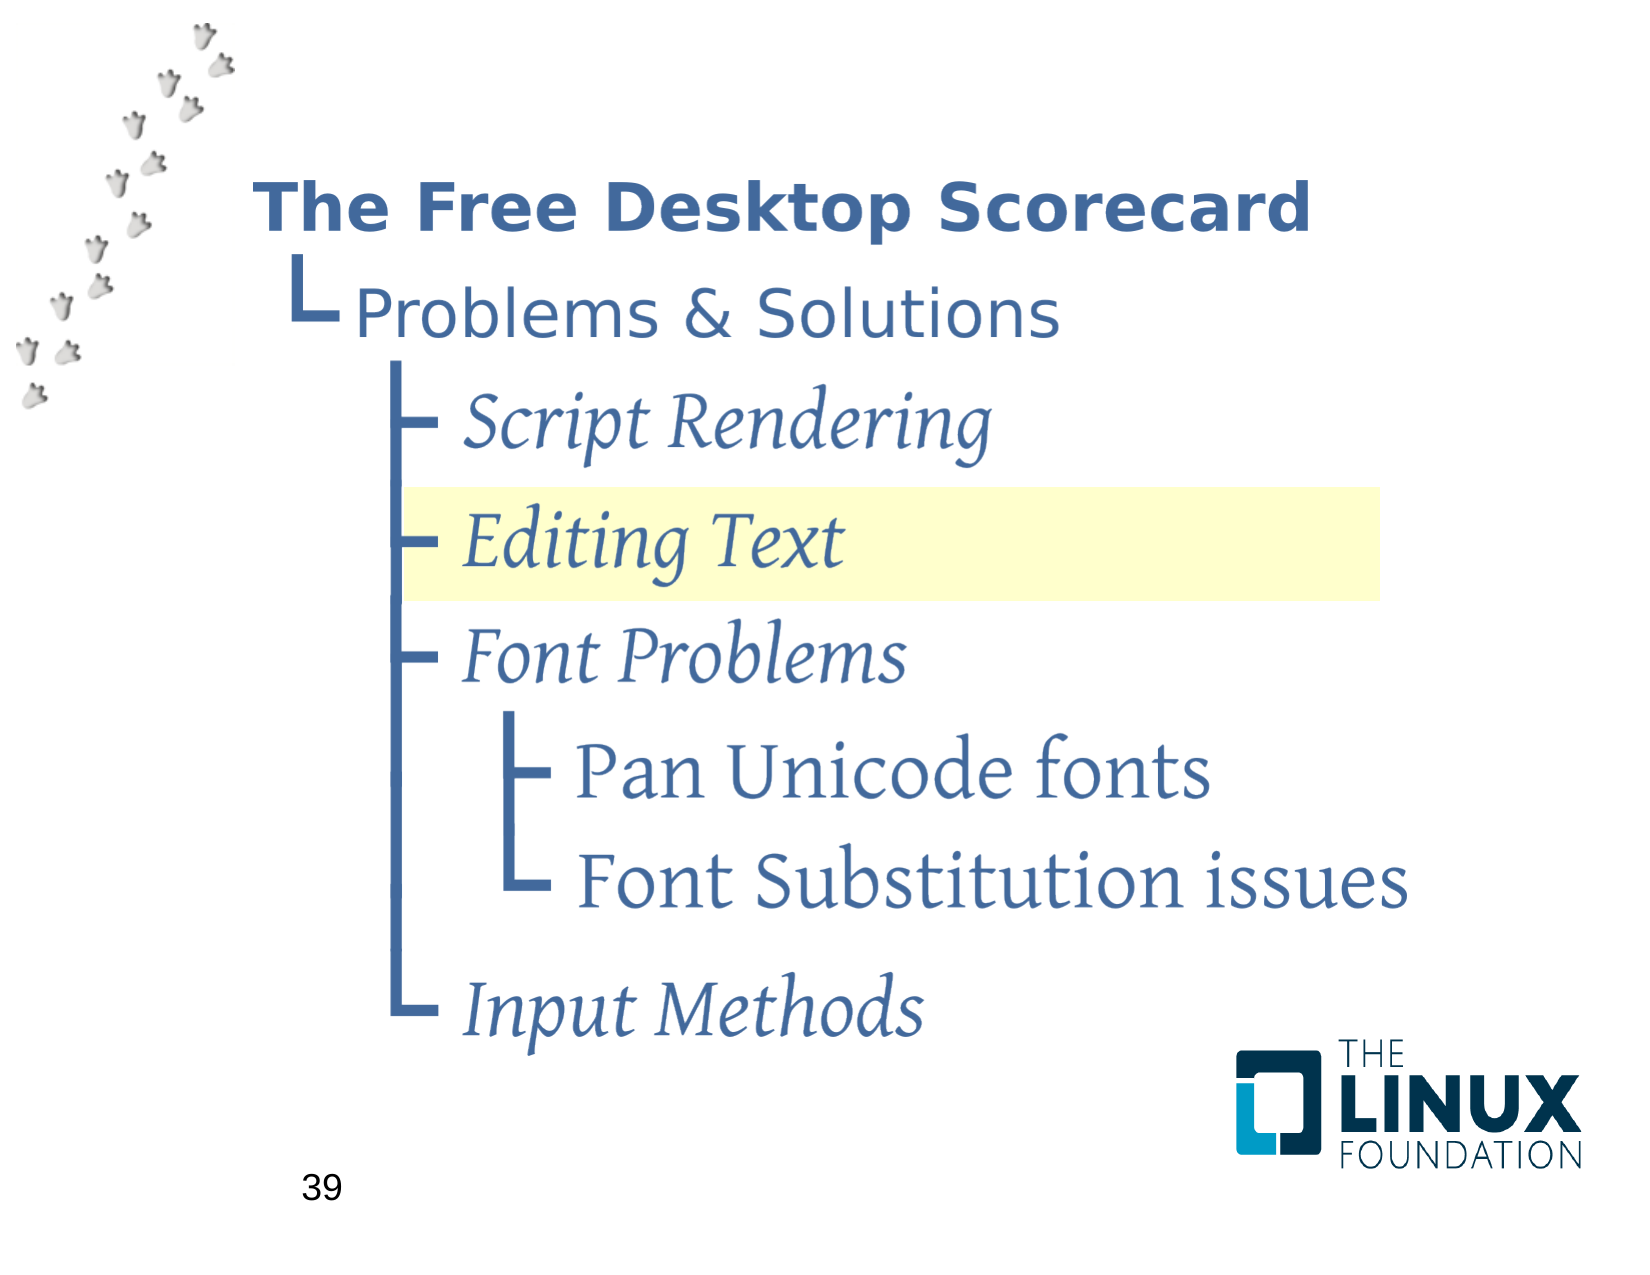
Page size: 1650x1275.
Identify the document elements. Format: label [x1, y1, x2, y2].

picture [253, 180, 1613, 1200]
picture [16, 23, 235, 430]
